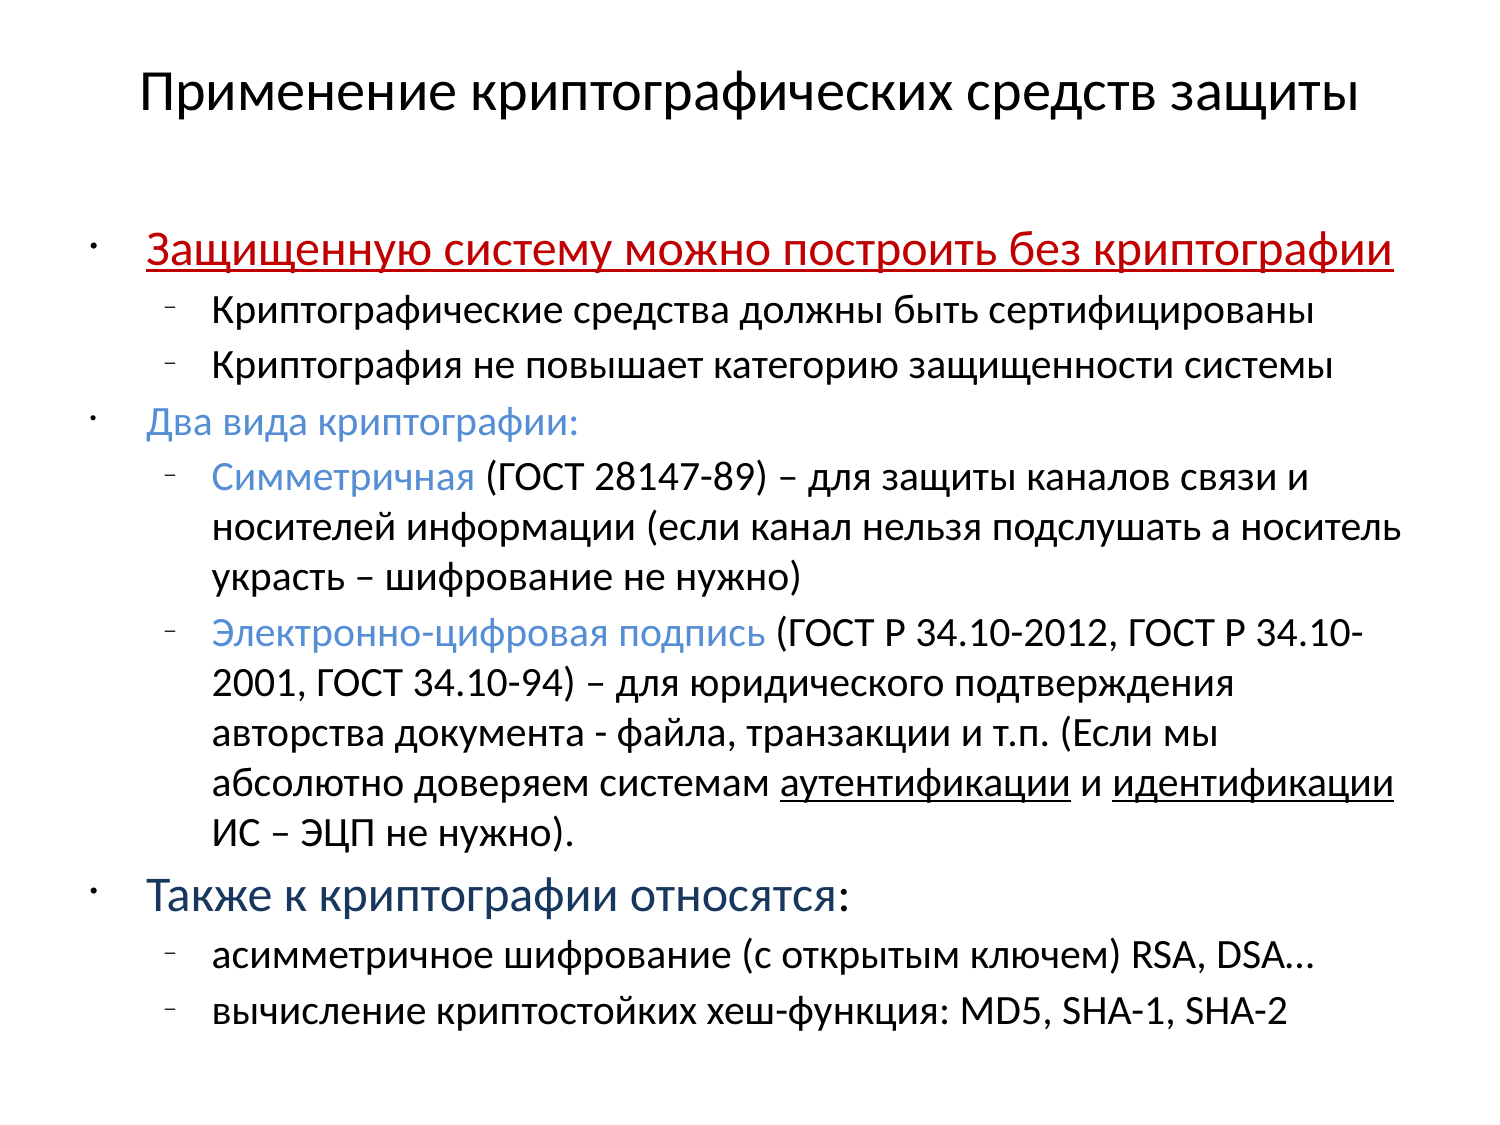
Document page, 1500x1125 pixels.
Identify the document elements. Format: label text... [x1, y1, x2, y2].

title Применение криптографических средств защиты [75, 45, 1425, 208]
list Защищенную систему можно построить без криптографии Криптографические средства должны быть сертифицированы Криптография не повышает категорию защищенности системы Два вида криптографии: Симметричная (ГОСТ 28147-89) – для защиты каналов связи и носителей информации (если канал нельзя подслушать а носитель украсть – шифрование не нужно) Электронно-цифровая подпись (ГОСТ Р 34.10-2012, ГОСТ Р 34.10-2001, ГОСТ 34.10-94) – для юридического подтверждения авторства документа - файла, транзакции и т.п. (Если мы абсолютно доверяем системам аутентификации и идентификации ИС – ЭЦП не нужно). Также к криптографии относятся: асимметричное шифрование (с открытым ключем) RSA, DSA… вычисление криптостойких хеш-функция: MD5, SHA-1, SHA-2 [75, 208, 1425, 1034]
